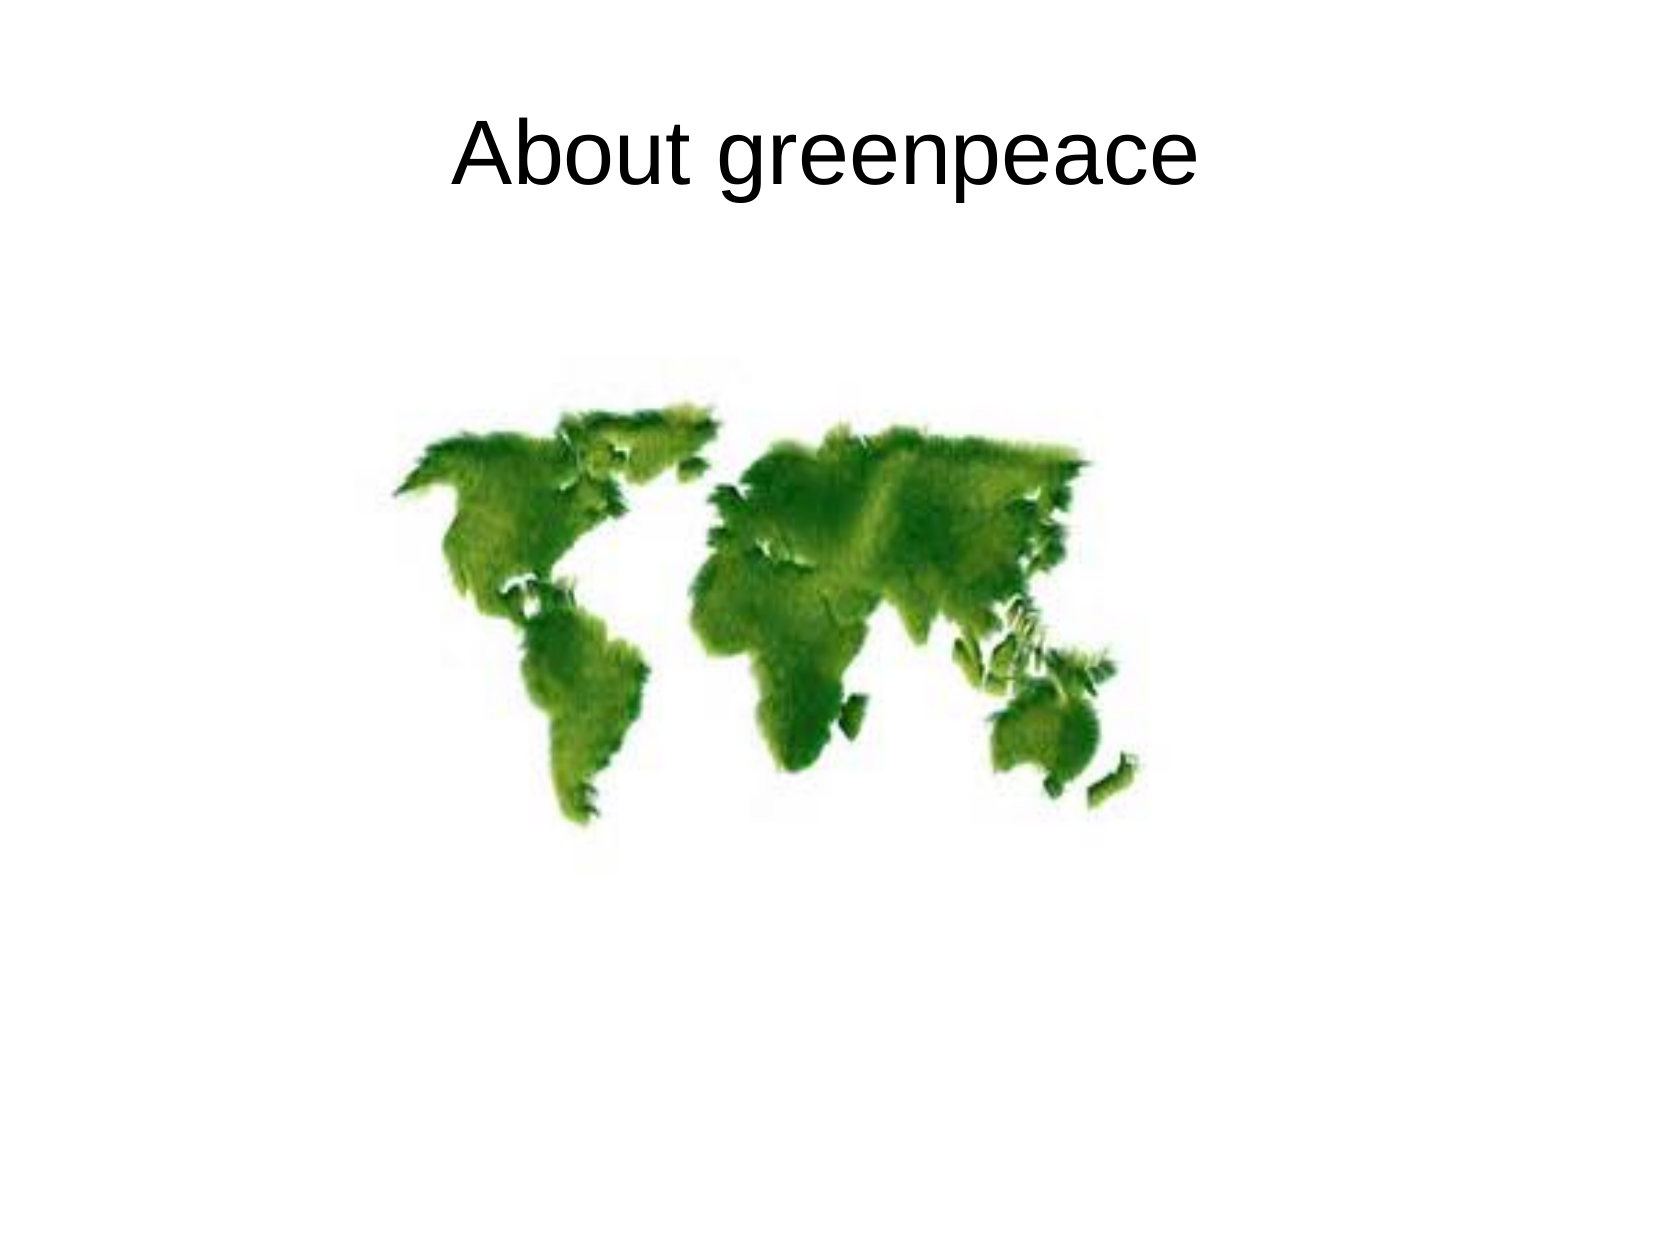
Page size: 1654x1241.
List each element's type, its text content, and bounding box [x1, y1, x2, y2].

title About greenpeace [82, 49, 1571, 257]
picture [354, 307, 1182, 910]
